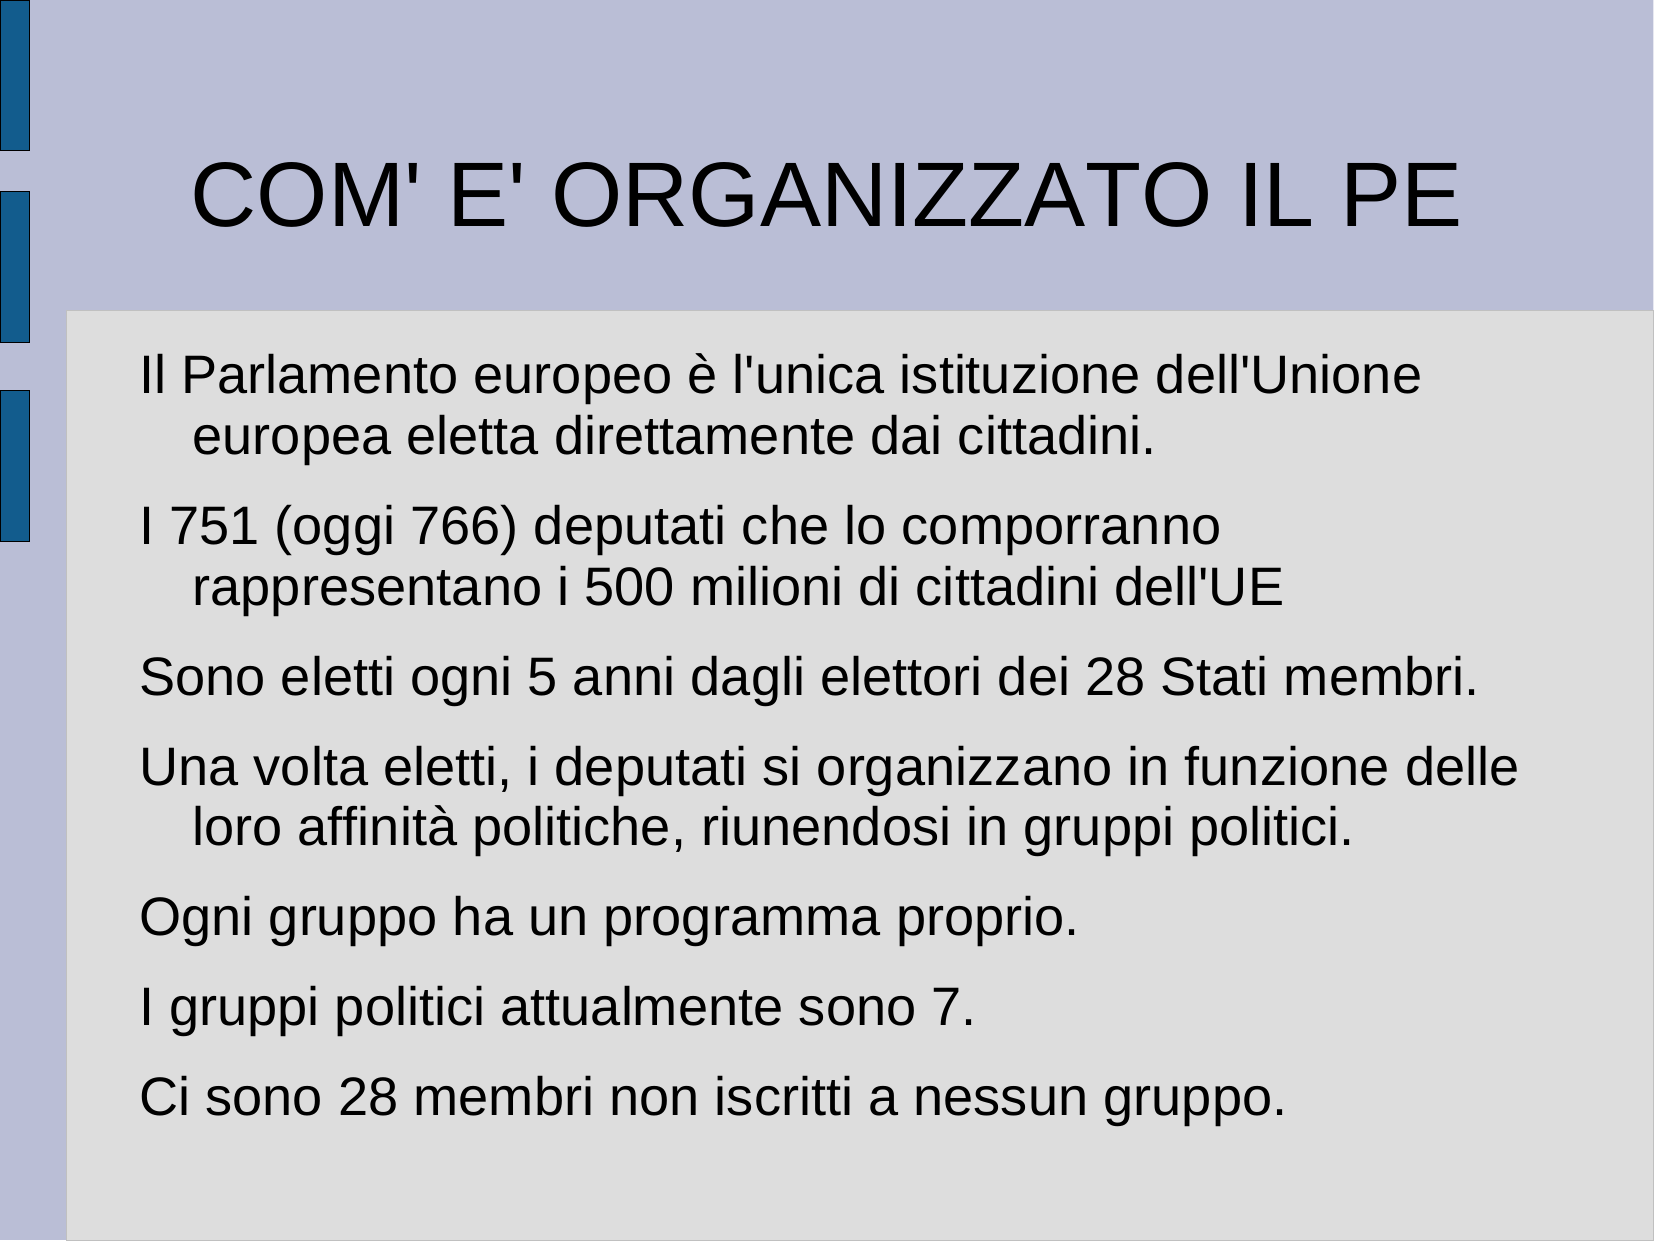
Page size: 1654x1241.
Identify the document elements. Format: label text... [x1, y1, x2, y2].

list Il Parlamento europeo è l'unica istituzione dell'Unione europea eletta direttamente dai cittadini. I 751 (oggi 766) deputati che lo comporranno rappresentano i 500 milioni di cittadini dell'UE Sono eletti ogni 5 anni dagli elettori dei 28 Stati membri. Una volta eletti, i deputati si organizzano in funzione delle loro affinità politiche, riunendosi in gruppi politici. Ogni gruppo ha un programma proprio. I gruppi politici attualmente sono 7. Ci sono 28 membri non iscritti a nessun gruppo. [121, 344, 1534, 1128]
title COM' E' ORGANIZZATO IL PE [121, 91, 1534, 299]
